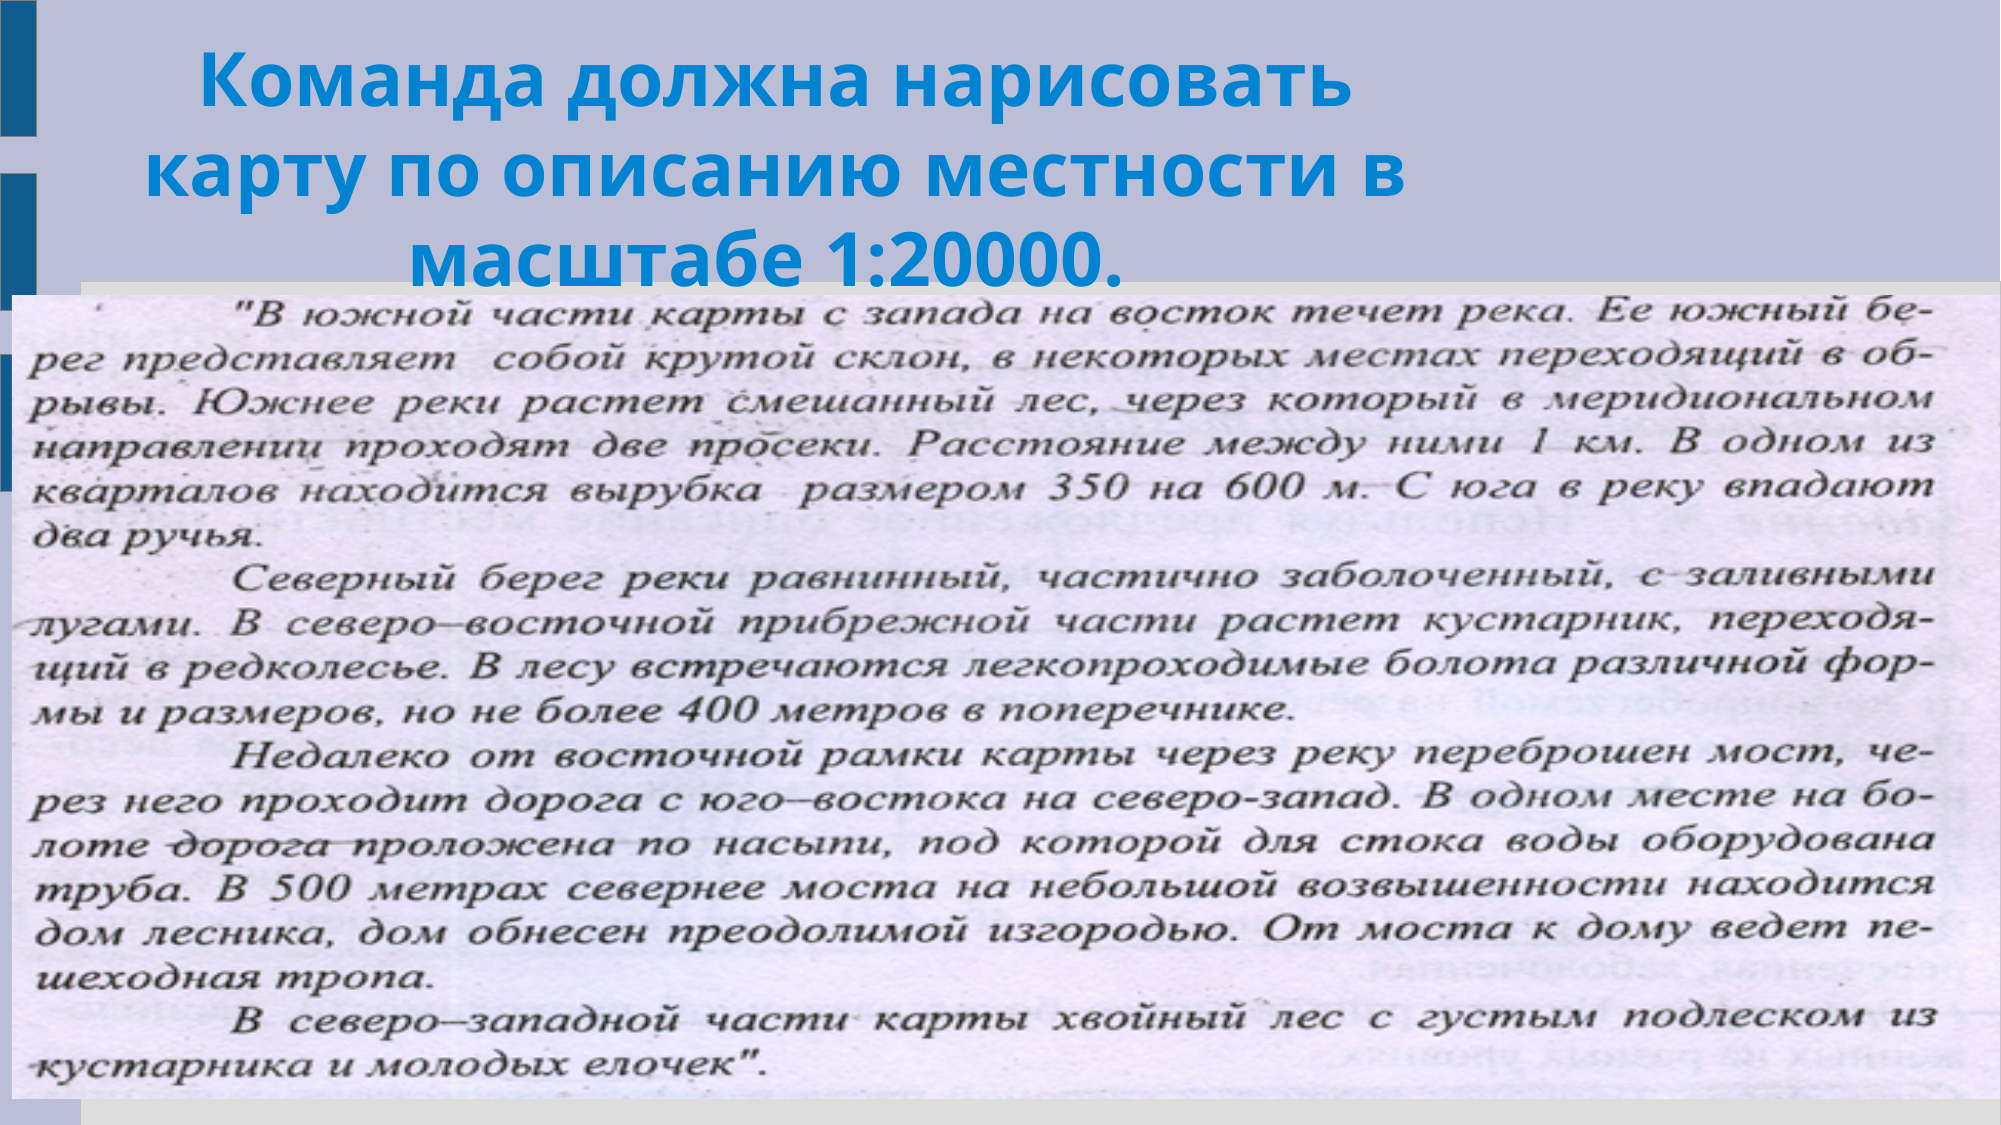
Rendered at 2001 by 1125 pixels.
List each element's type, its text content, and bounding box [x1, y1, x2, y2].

picture [11, 295, 2001, 1099]
title Команда должна нарисовать карту по описанию местности в масштабе 1:20000. [70, 23, 1482, 241]
